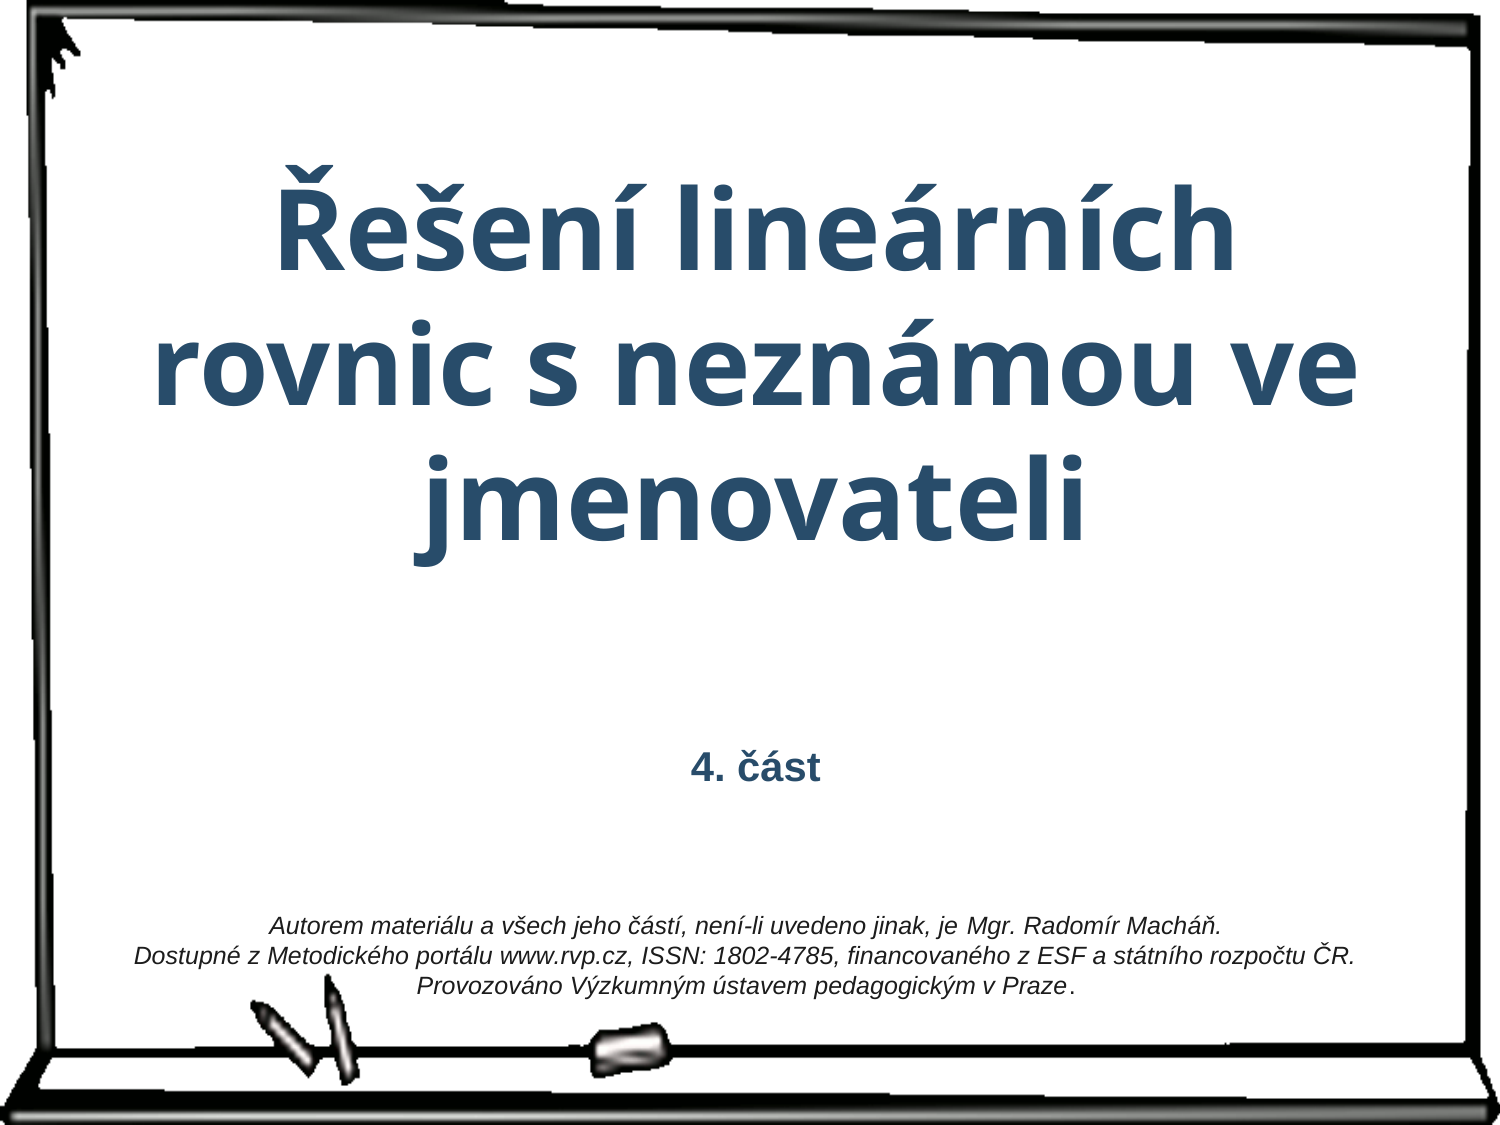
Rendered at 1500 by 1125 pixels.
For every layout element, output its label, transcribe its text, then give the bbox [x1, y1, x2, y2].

picture [0, 0, 1500, 1125]
text_box Autorem materiálu a všech jeho částí, není-li uvedeno jinak, je Mgr. Radomír Macháň. Dostupné z Metodického portálu www.rvp.cz, ISSN: 1802-4785, financovaného z ESF a státního rozpočtu ČR. Provozováno Výzkumným ústavem pedagogickým v Praze. [118, 901, 1374, 1008]
text_box 4. část [111, 658, 1400, 872]
title Řešení lineárních rovnic s neznámou ve jmenovateli [112, 150, 1400, 571]
